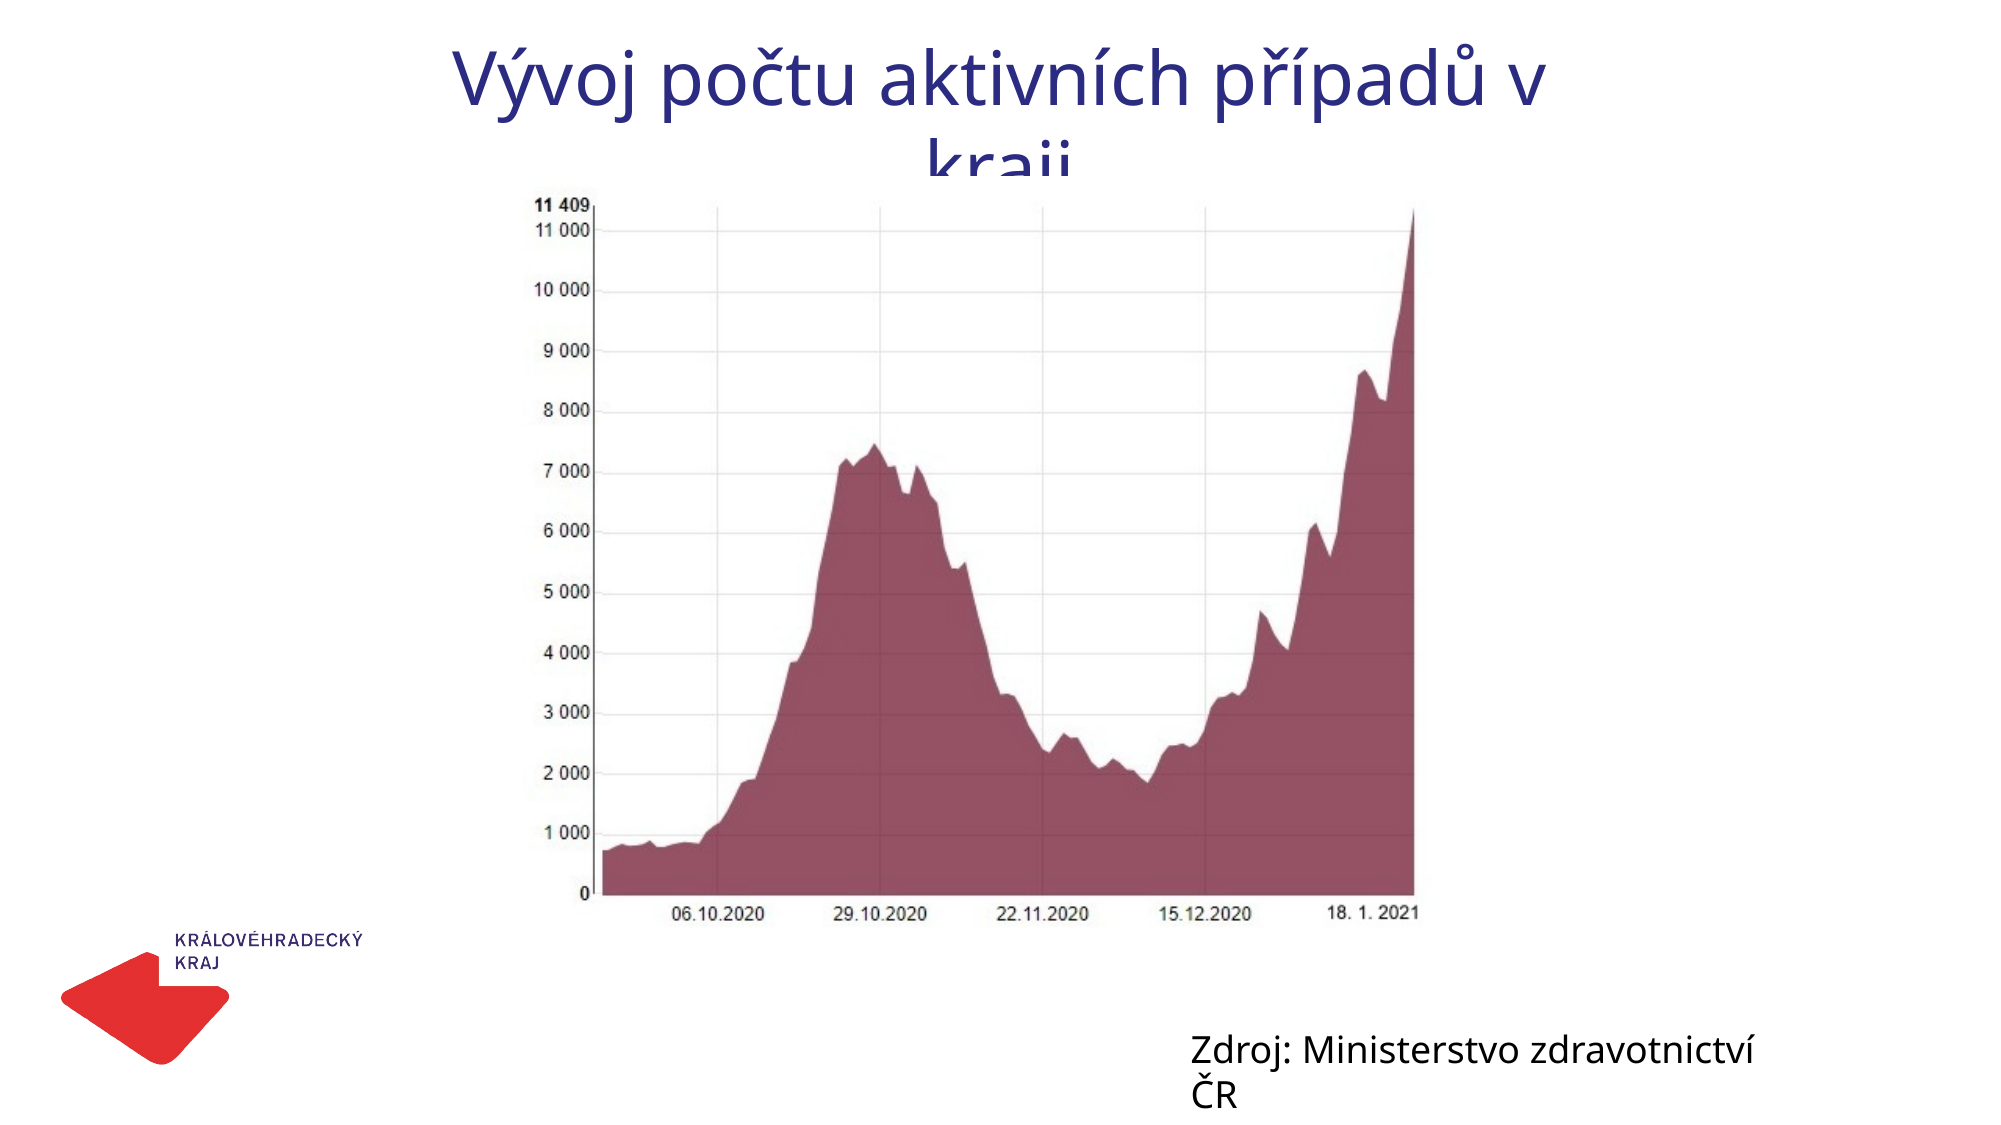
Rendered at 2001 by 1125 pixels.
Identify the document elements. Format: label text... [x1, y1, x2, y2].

picture [523, 176, 1477, 949]
text_box Zdroj: Ministerstvo zdravotnictví ČR [1175, 1018, 1782, 1124]
text_box [159, 0, 2000, 986]
picture [57, 918, 363, 1076]
title Vývoj počtu aktivních případů v kraji [381, 12, 1619, 230]
